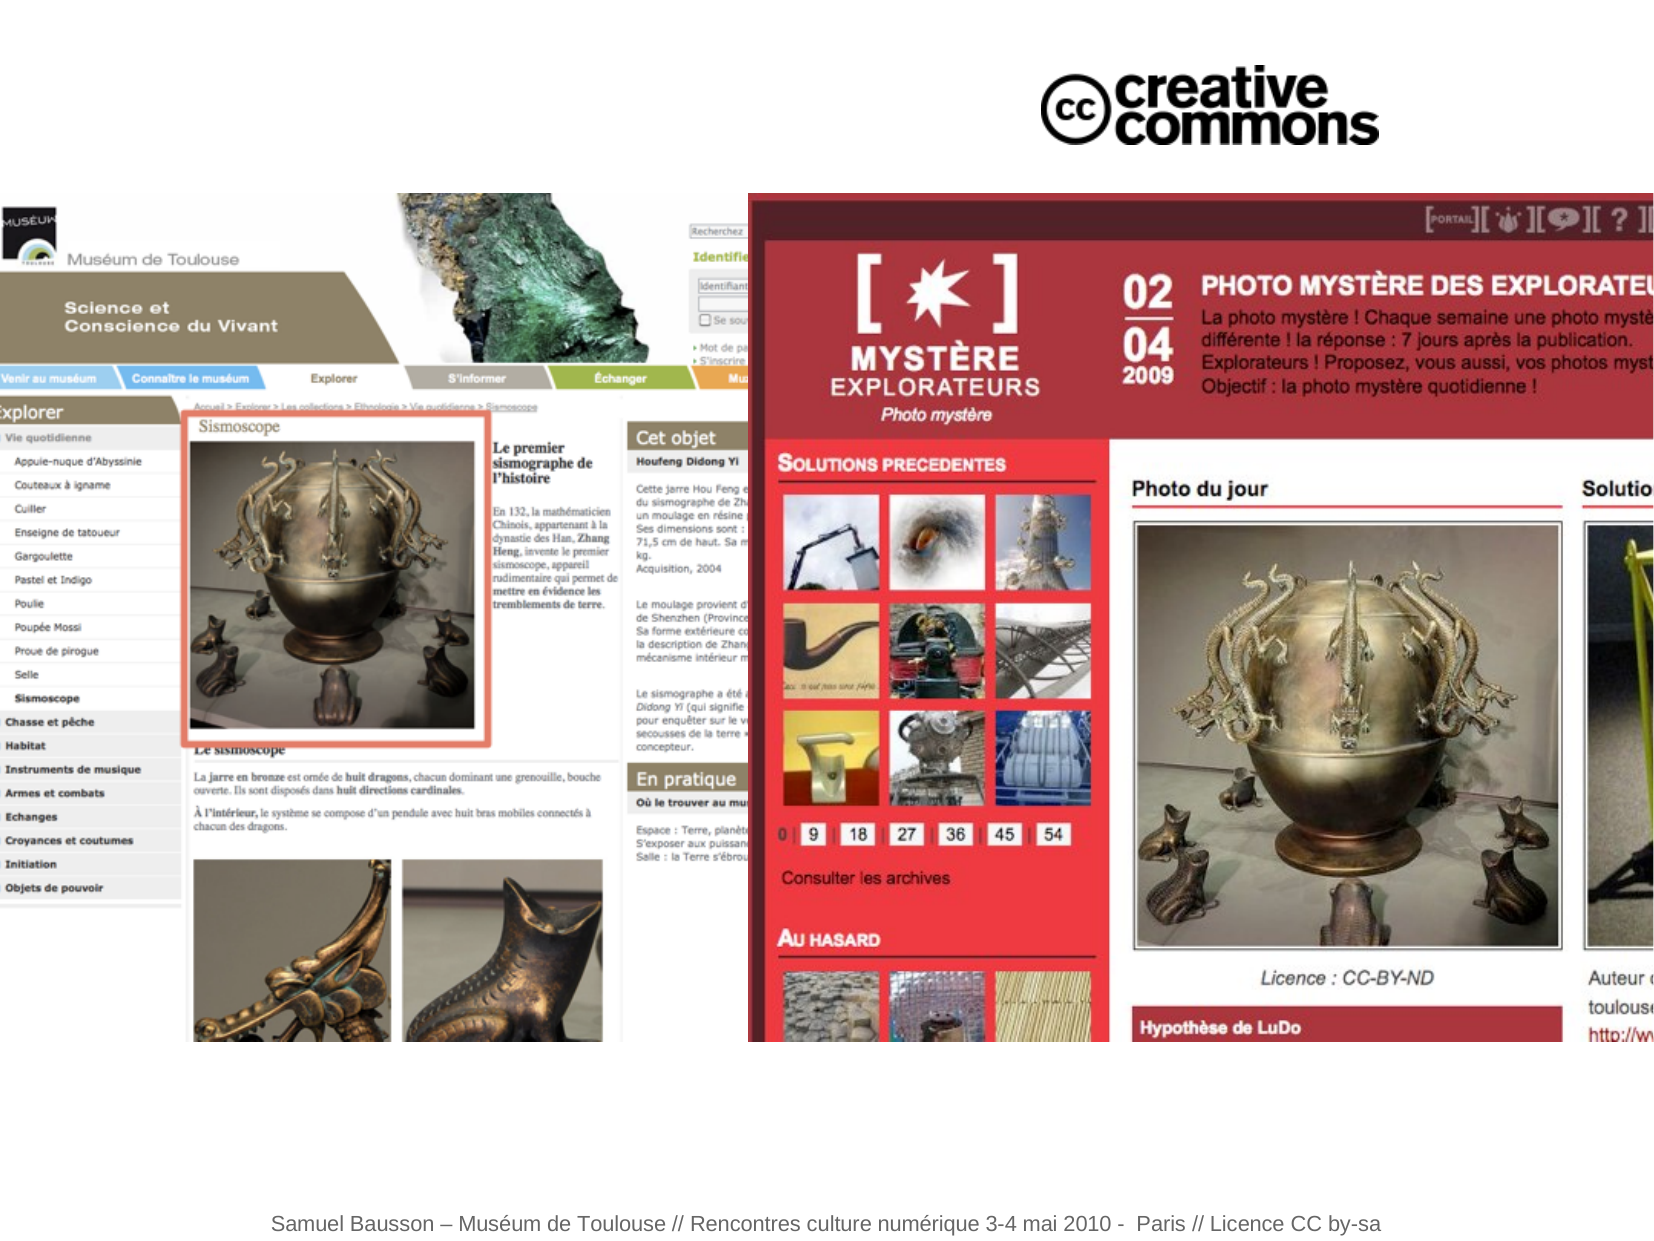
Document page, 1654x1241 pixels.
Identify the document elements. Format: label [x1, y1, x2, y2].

picture [0, 193, 1654, 1042]
picture [1041, 65, 1379, 145]
